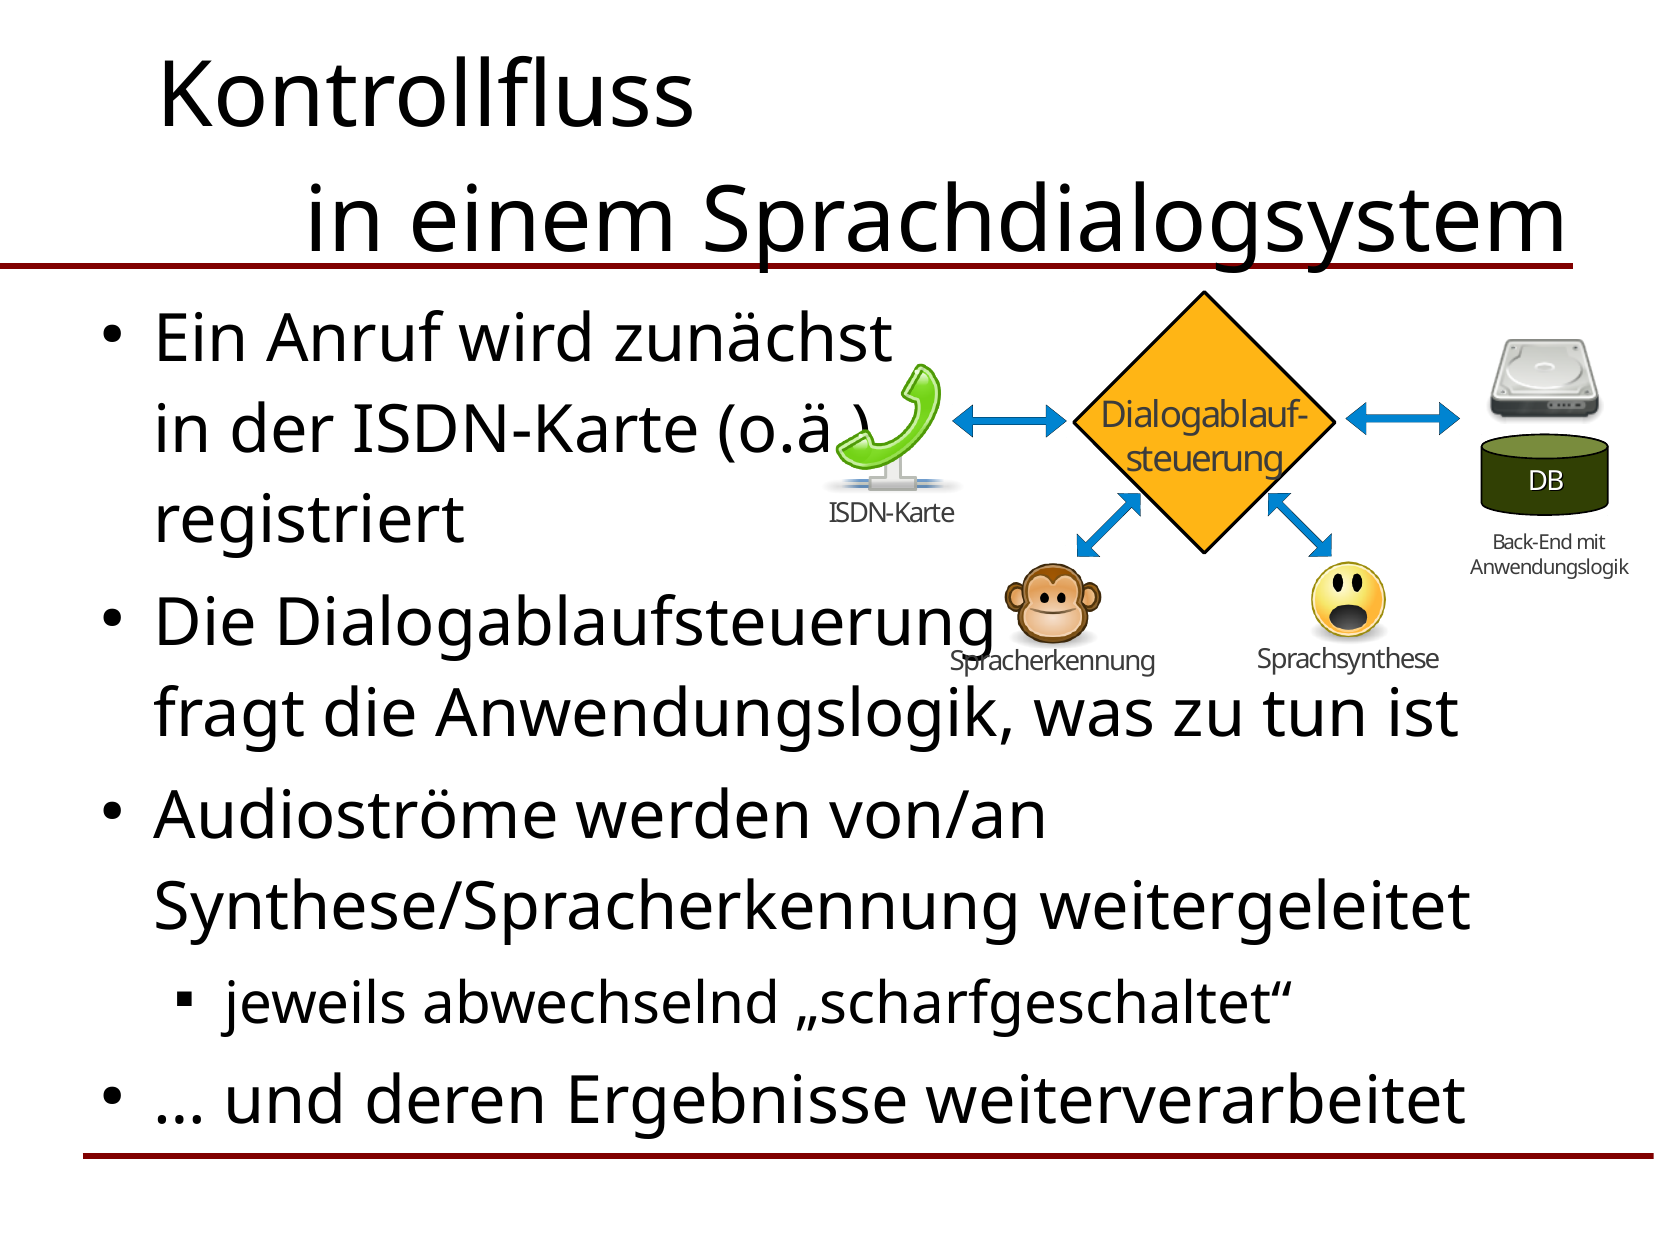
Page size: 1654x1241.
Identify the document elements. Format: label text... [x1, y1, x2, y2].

picture [820, 290, 1637, 677]
title Kontrollfluss in einem Sprachdialogsystem [82, 42, 1571, 264]
list Ein Anruf wird zunächst in der ISDN-Karte (o.ä.) registriert Die Dialogablaufsteuerung fragt die Anwendungslogik, was zu tun ist Audioströme werden von/an Synthese/Spracherkennung weitergeleitet jeweils abwechselnd „scharfgeschaltet“ … und deren Ergebnisse weiterverarbeitet [82, 290, 1571, 1188]
